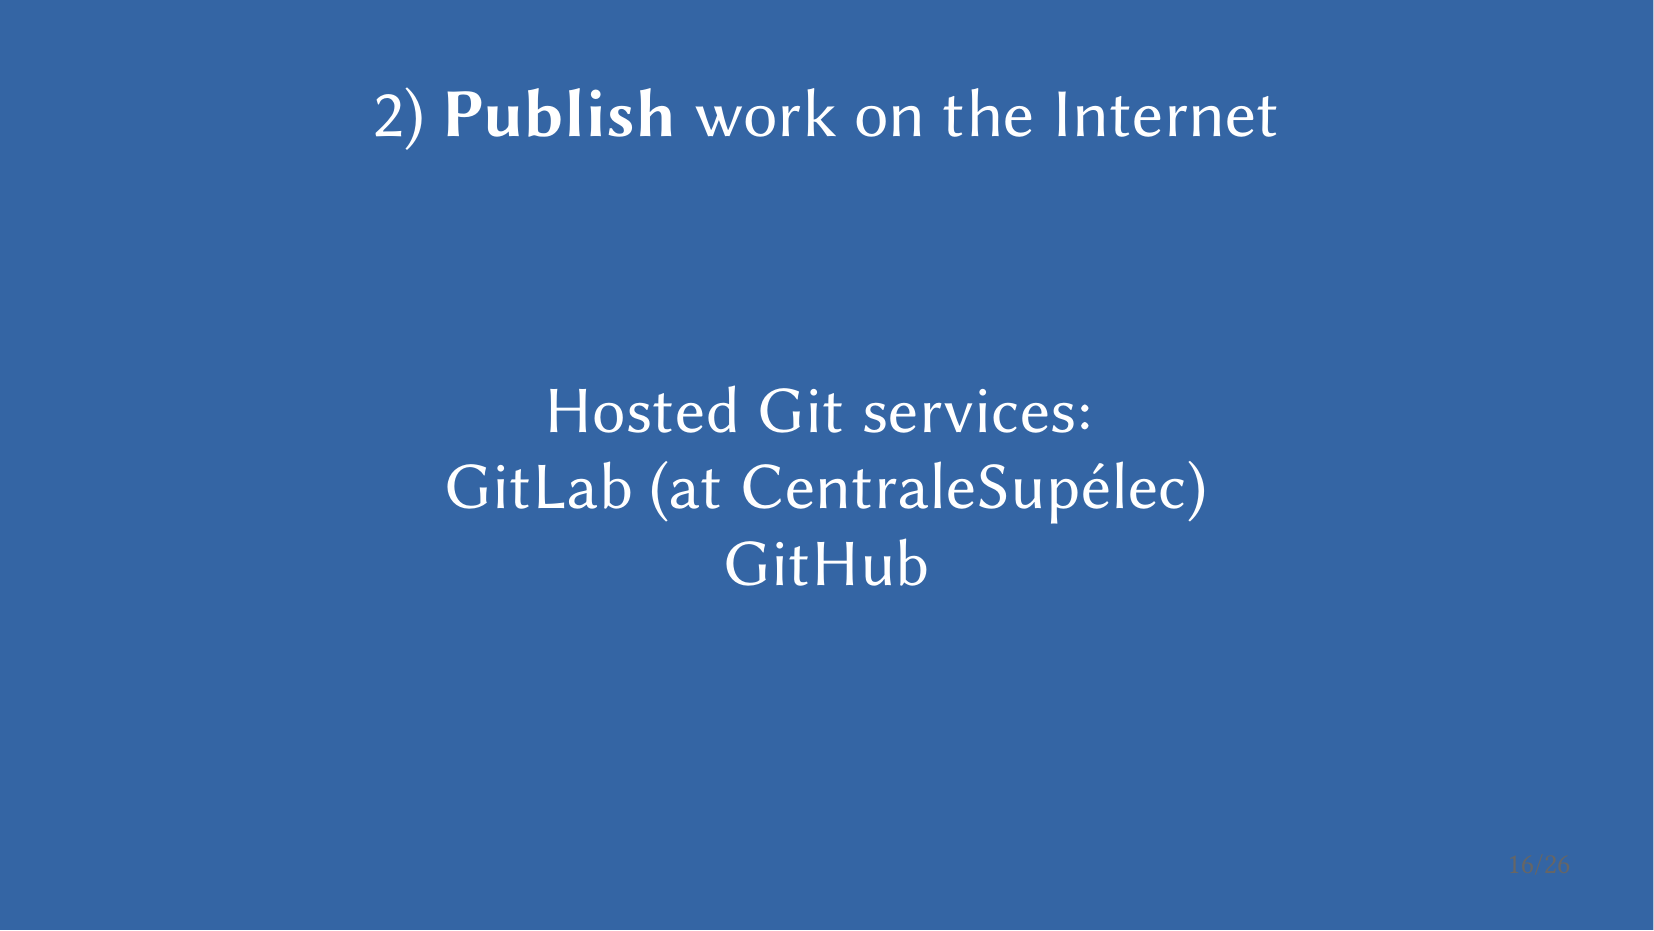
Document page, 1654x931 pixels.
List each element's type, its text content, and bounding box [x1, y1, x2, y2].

title 2) Publish work on the Internet [82, 37, 1571, 193]
subtitle Hosted Git services: GitLab (at CentraleSupélec) GitHub [82, 217, 1571, 758]
